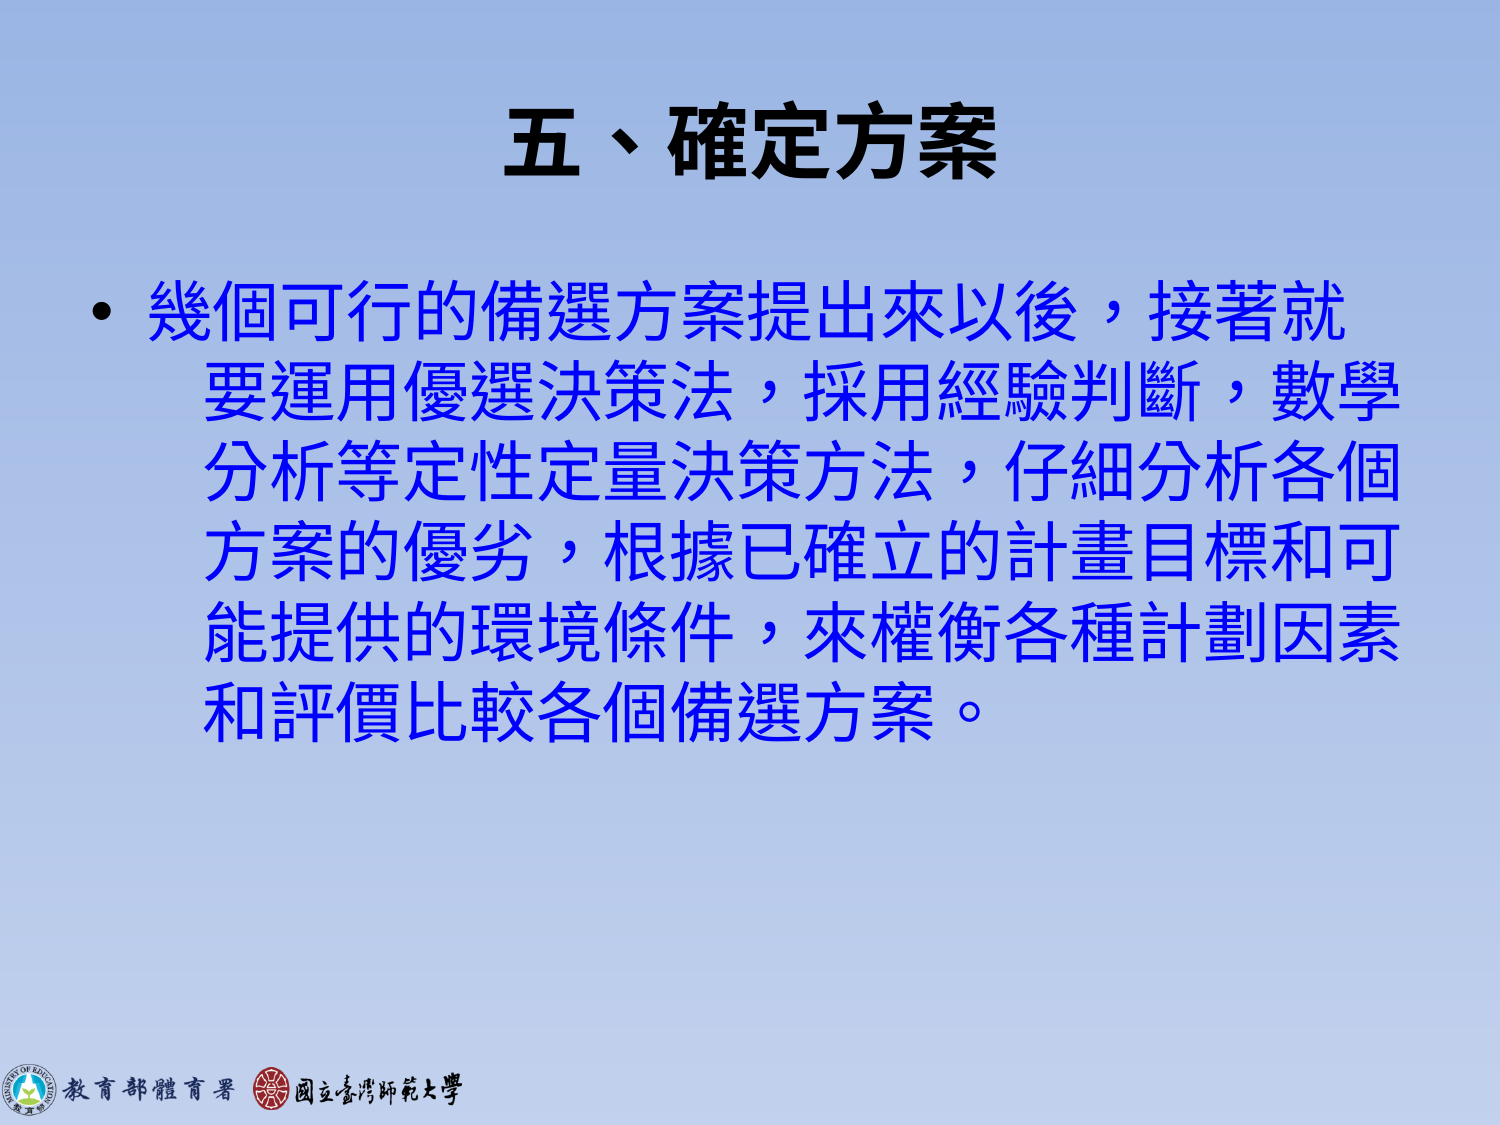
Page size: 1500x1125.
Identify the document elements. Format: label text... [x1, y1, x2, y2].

list 幾個可行的備選方案提出來以後，接著就要運用優選決策法，採用經驗判斷，數學分析等定性定量決策方法，仔細分析各個方案的優劣，根據已確立的計畫目標和可能提供的環境條件，來權衡各種計劃因素和評價比較各個備選方案。 [75, 262, 1426, 1005]
title 五、確定方案 [75, 45, 1426, 233]
